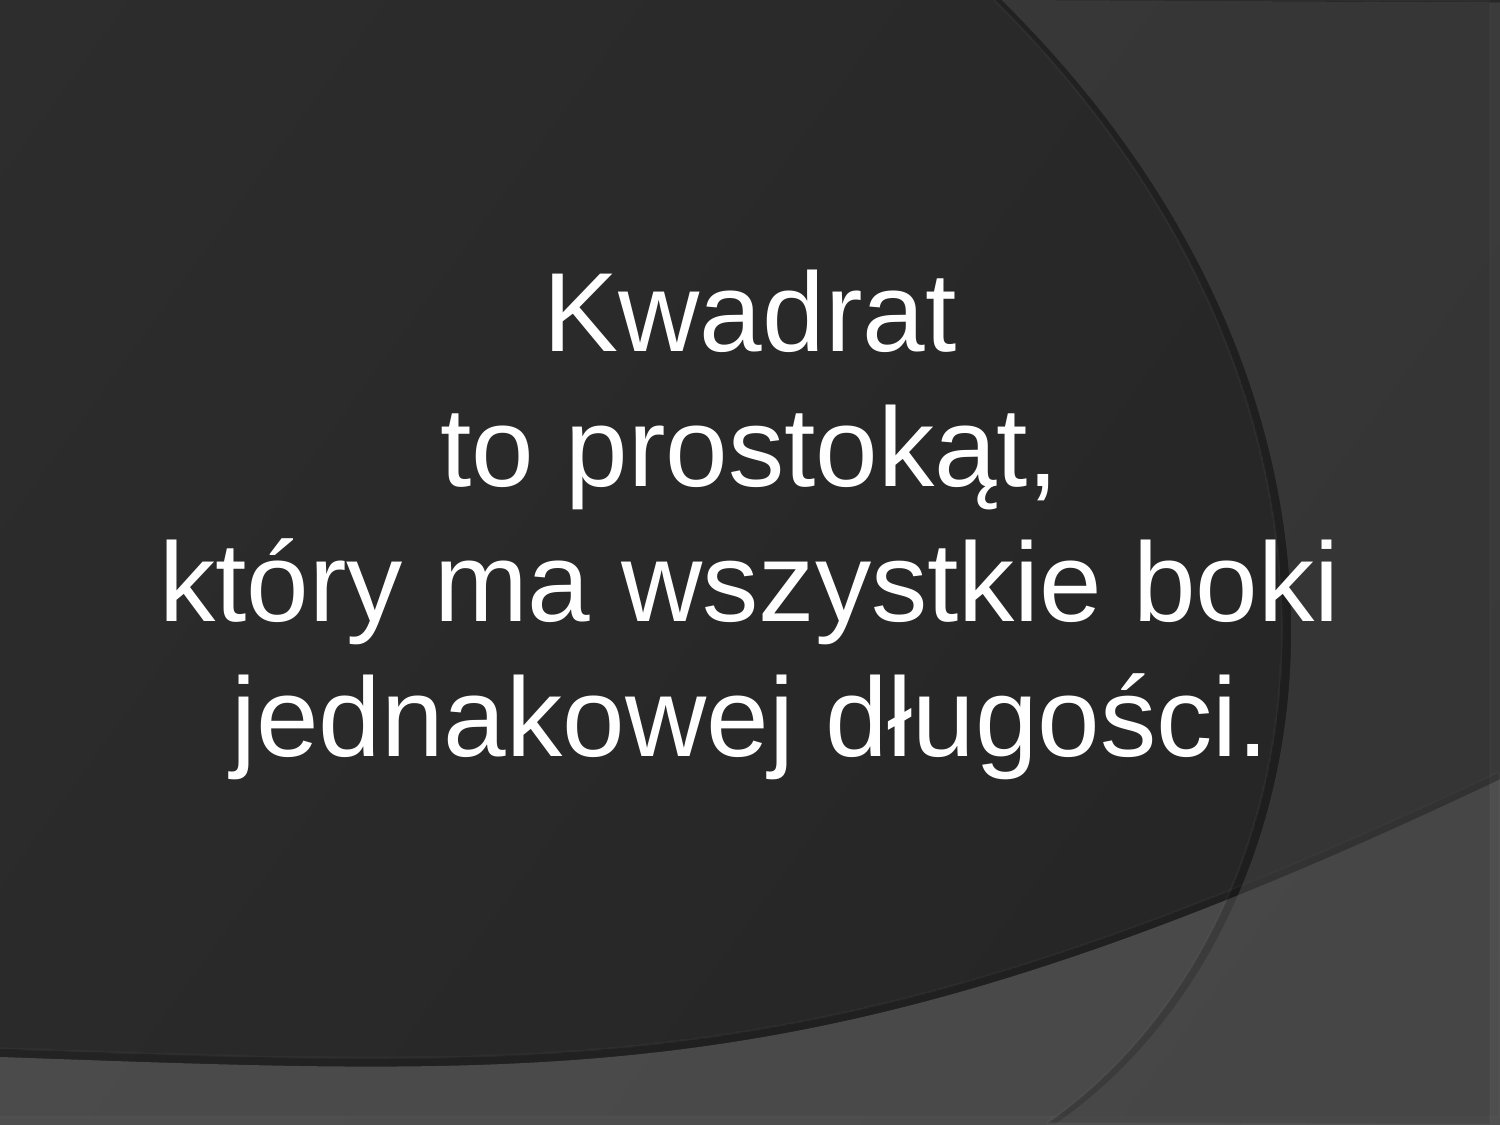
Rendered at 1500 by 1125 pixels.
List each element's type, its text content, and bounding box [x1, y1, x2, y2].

text_box Kwadrat to prostokąt, który ma wszystkie boki jednakowej długości. [77, 232, 1423, 787]
